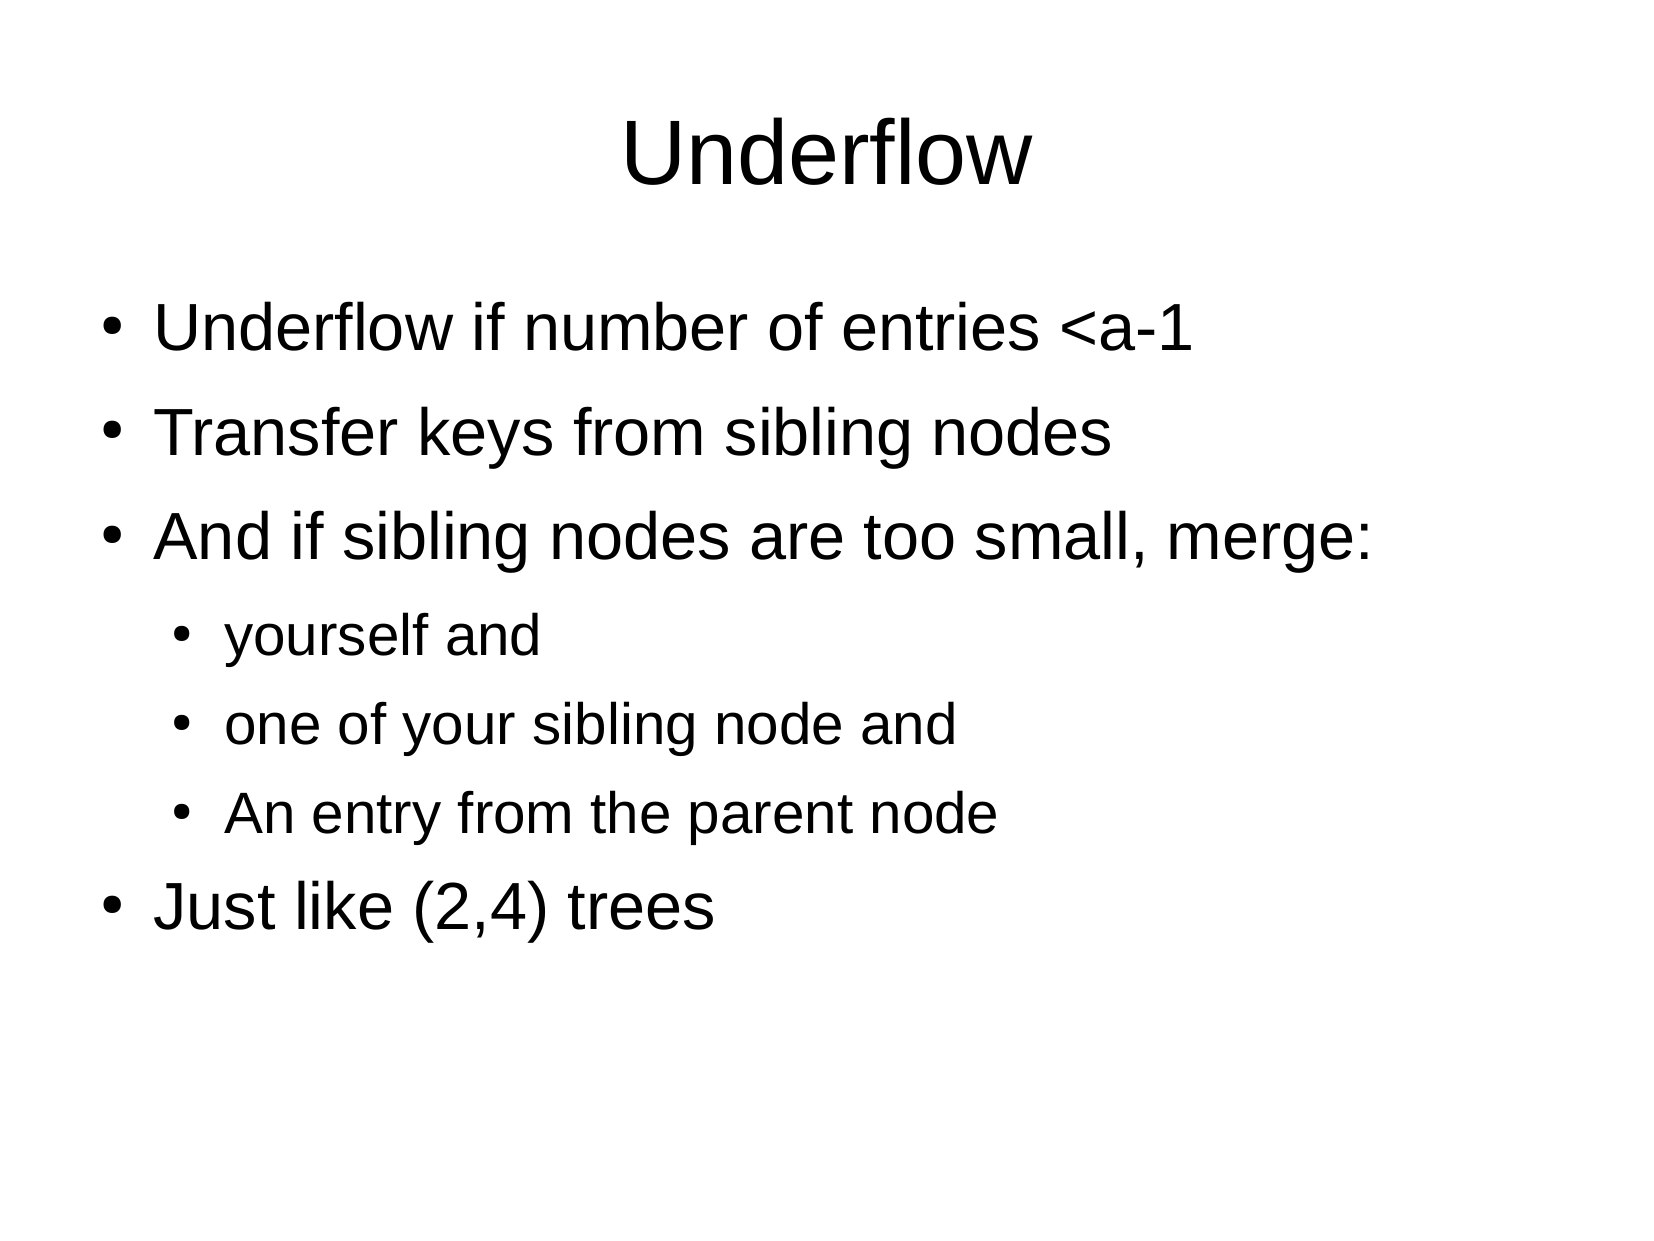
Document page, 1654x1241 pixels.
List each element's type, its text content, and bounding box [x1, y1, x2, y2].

list Underflow if number of entries <a-1 Transfer keys from sibling nodes And if sibling nodes are too small, merge: yourself and one of your sibling node and An entry from the parent node Just like (2,4) trees [82, 290, 1571, 1094]
title Underflow [82, 49, 1571, 257]
